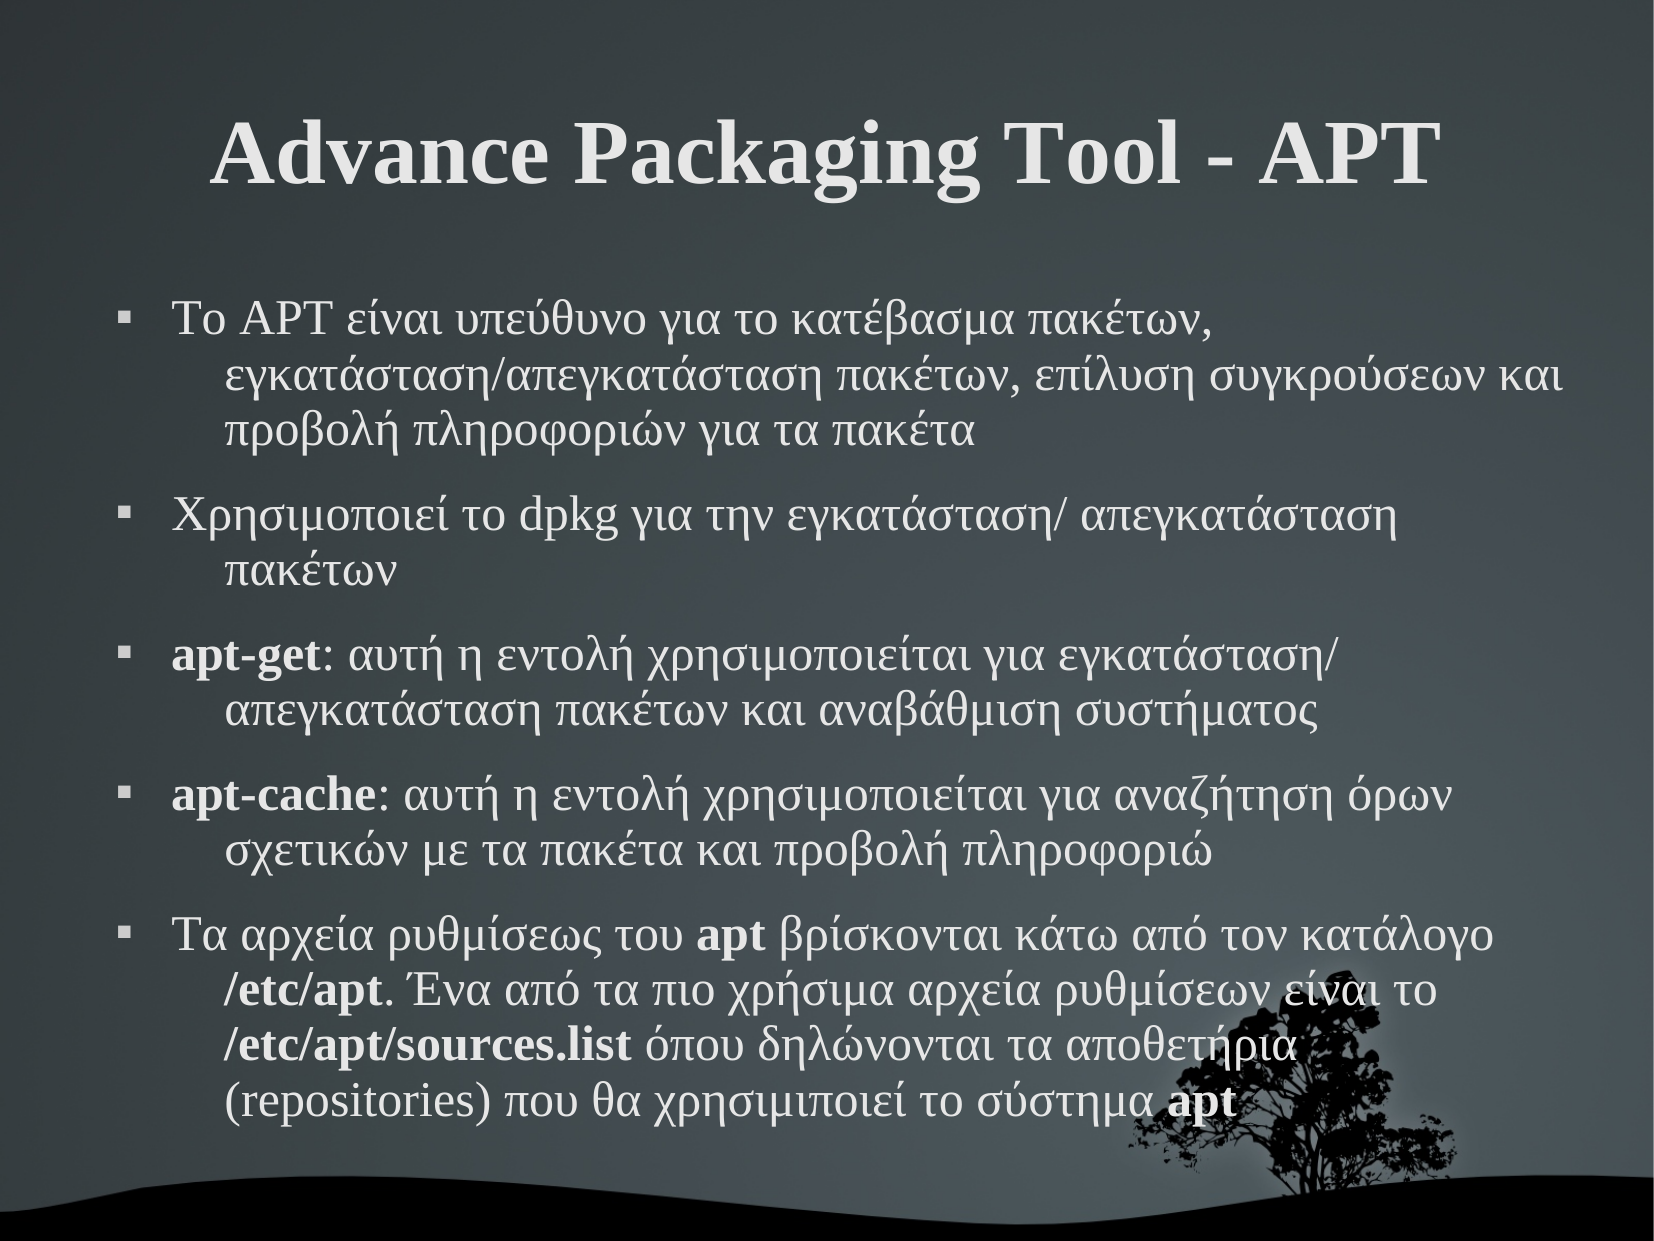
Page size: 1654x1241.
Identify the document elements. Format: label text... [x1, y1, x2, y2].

picture [0, 0, 1654, 1241]
title Advance Packaging Tool - APT [82, 49, 1571, 257]
list Το APT είναι υπεύθυνο για το κατέβασμα πακέτων, εγκατάσταση/απεγκατάσταση πακέτων, επίλυση συγκρούσεων και προβολή πληροφοριών για τα πακέτα Χρησιμοποιεί το dpkg για την εγκατάσταση/ απεγκατάσταση πακέτων apt-get: αυτή η εντολή χρησιμοποιείται για εγκατάσταση/ απεγκατάσταση πακέτων και αναβάθμιση συστήματος apt-cache: αυτή η εντολή χρησιμοποιείται για αναζήτηση όρων σχετικών με τα πακέτα και προβολή πληροφοριώ Τα αρχεία ρυθμίσεως του apt βρίσκονται κάτω από τον κατάλογο /etc/apt. Ένα από τα πιο χρήσιμα αρχεία ρυθμίσεων είναι το /etc/apt/sources.list όπου δηλώνονται τα αποθετήρια (repositories) που θα χρησιμιποιεί το σύστημα apt [82, 290, 1571, 1224]
